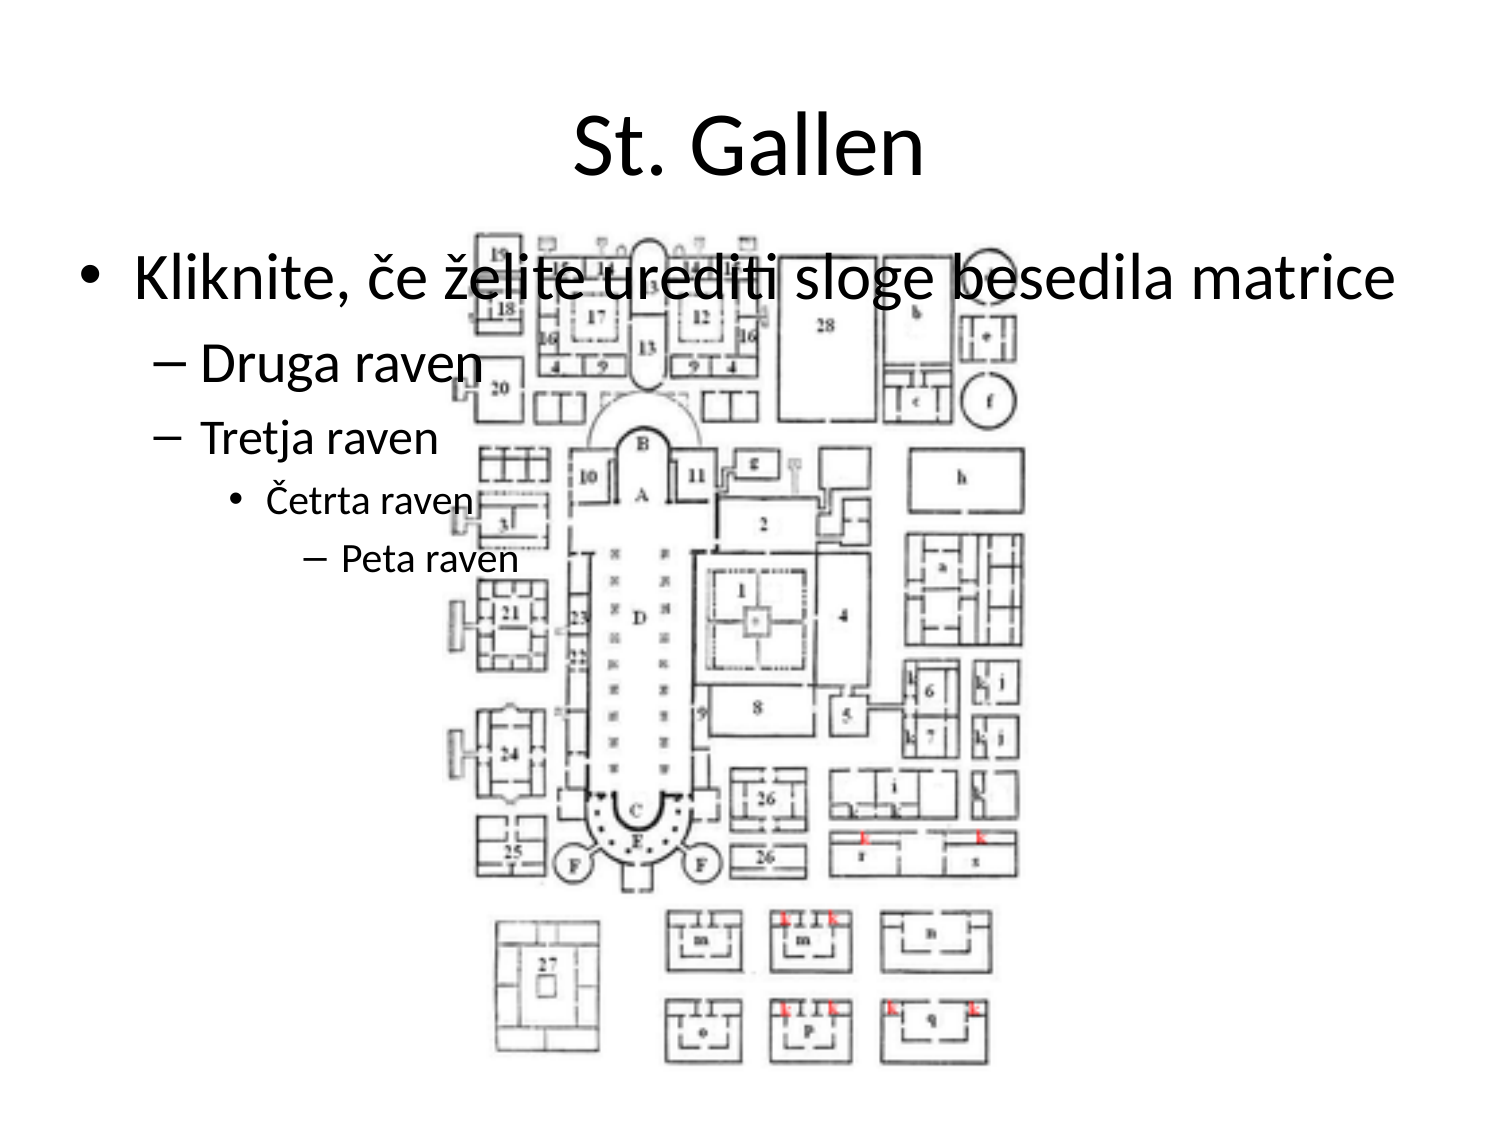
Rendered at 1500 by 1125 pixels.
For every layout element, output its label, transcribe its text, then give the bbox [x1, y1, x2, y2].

picture [442, 225, 1034, 1077]
title St. Gallen [75, 45, 1425, 233]
